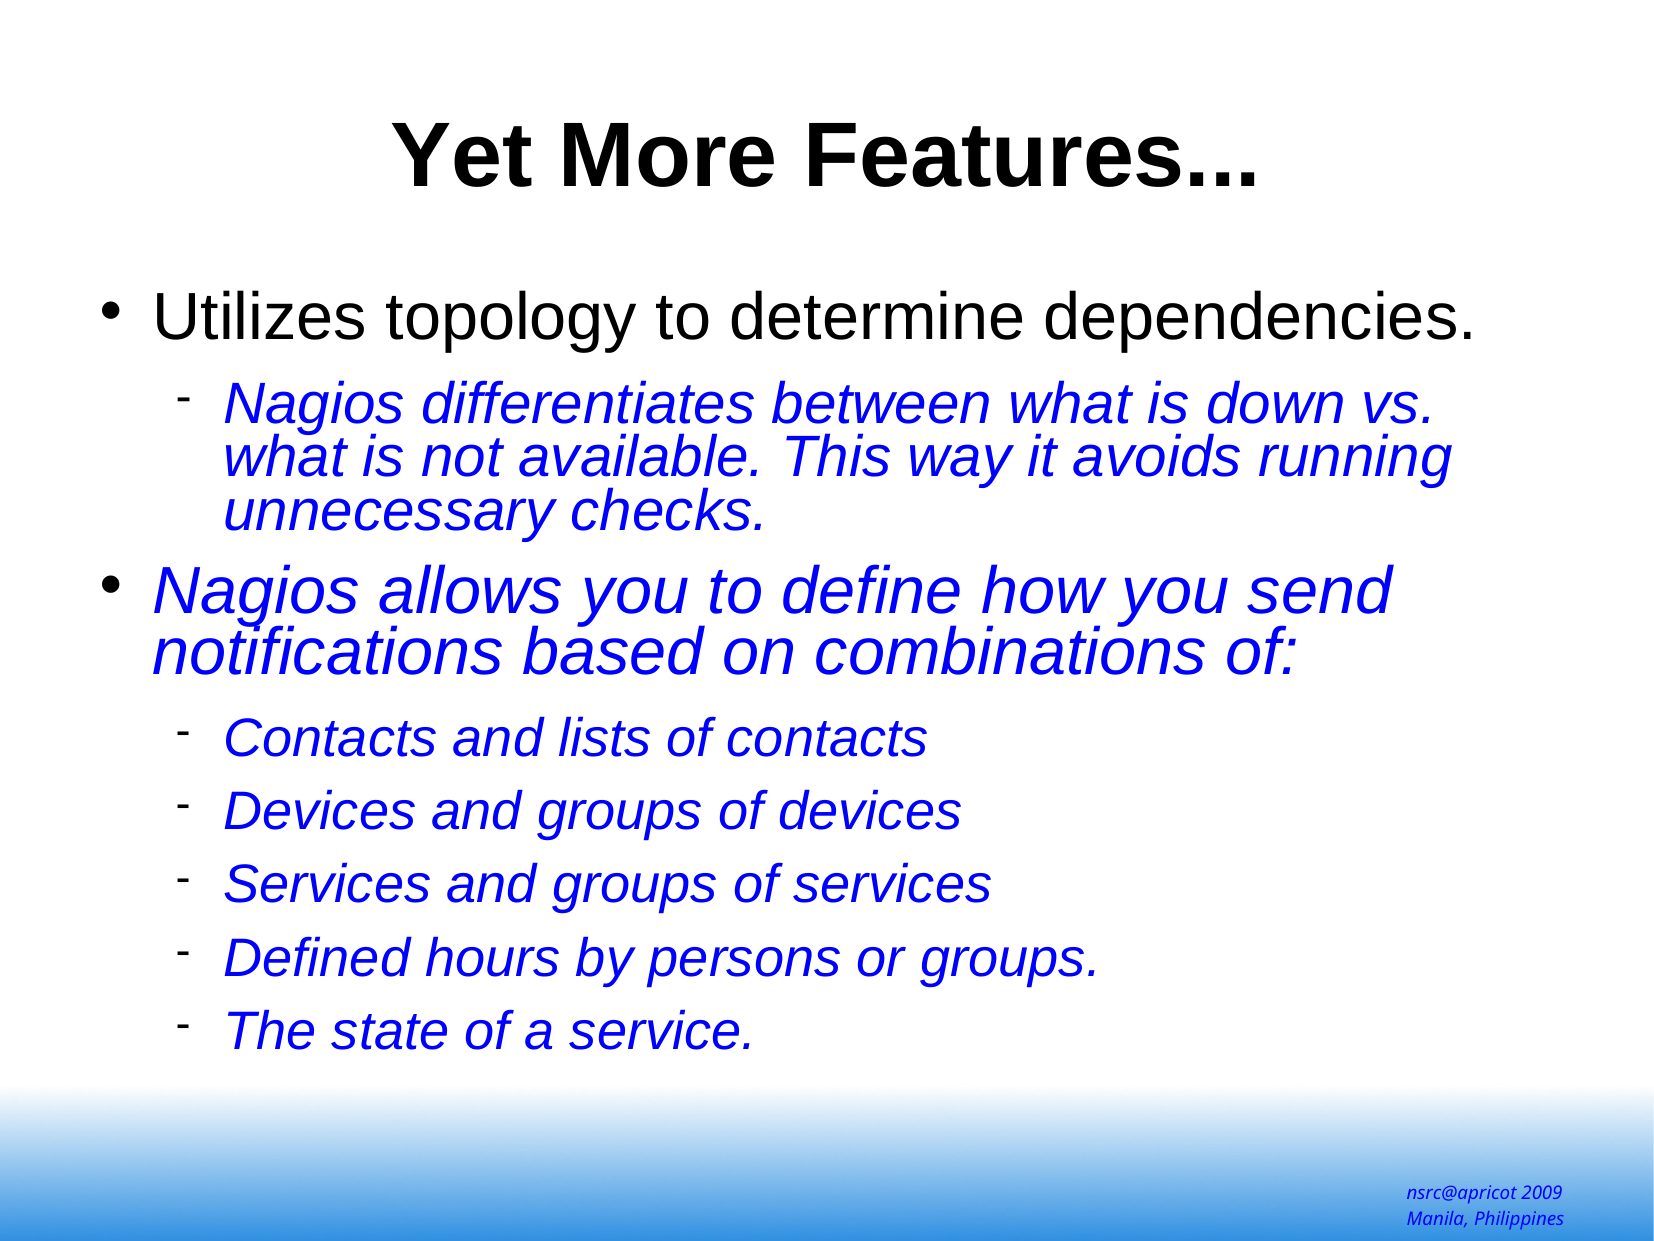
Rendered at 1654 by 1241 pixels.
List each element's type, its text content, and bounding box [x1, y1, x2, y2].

title Yet More Features... [82, 49, 1571, 257]
picture [0, 1083, 1654, 1241]
list Utilizes topology to determine dependencies. Nagios differentiates between what is down vs. what is not available. This way it avoids running unnecessary checks. Nagios allows you to define how you send notifications based on combinations of: Contacts and lists of contacts Devices and groups of devices Services and groups of services Defined hours by persons or groups. The state of a service. [82, 290, 1571, 1203]
